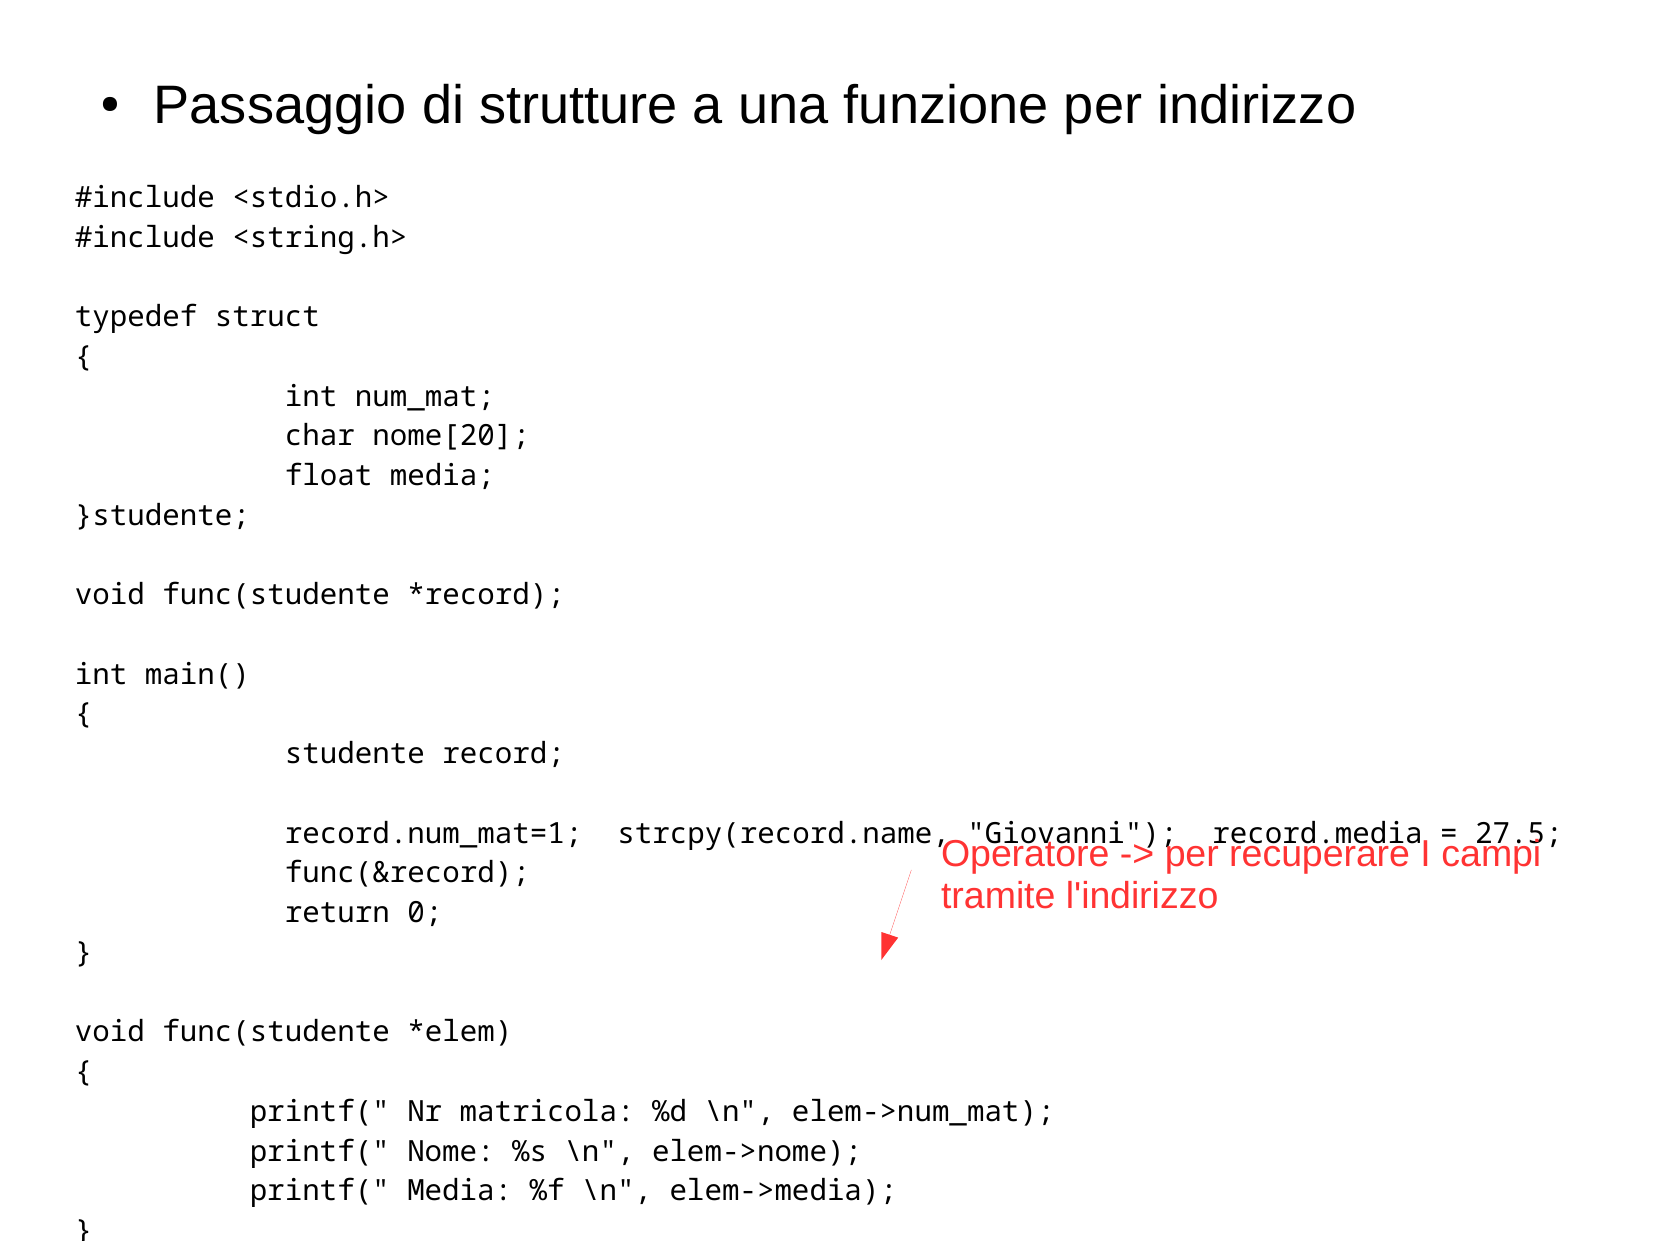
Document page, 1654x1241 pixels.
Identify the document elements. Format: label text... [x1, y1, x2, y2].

list Passaggio di strutture a una funzione per indirizzo [82, 1102, 1571, 1171]
text_box #include <stdio.h> #include <string.h> typedef struct { int num_mat; char nome[20]; float media; }studente; void func(studente *record); int main() { studente record; record.num_mat=1; strcpy(record.name, "Giovanni"); record.media = 27.5; func(&record); return 0; } void func(studente *elem) { printf(" Nr matricola: %d \n", elem->num_mat); printf(" Nome: %s \n", elem->nome); printf(" Media: %f \n", elem->media); } [60, 168, 1621, 1102]
text_box Operatore -> per recuperare I campi tramite l'indirizzo [926, 825, 1587, 924]
list Passaggio di strutture a una funzione per indirizzo [82, 75, 1571, 168]
